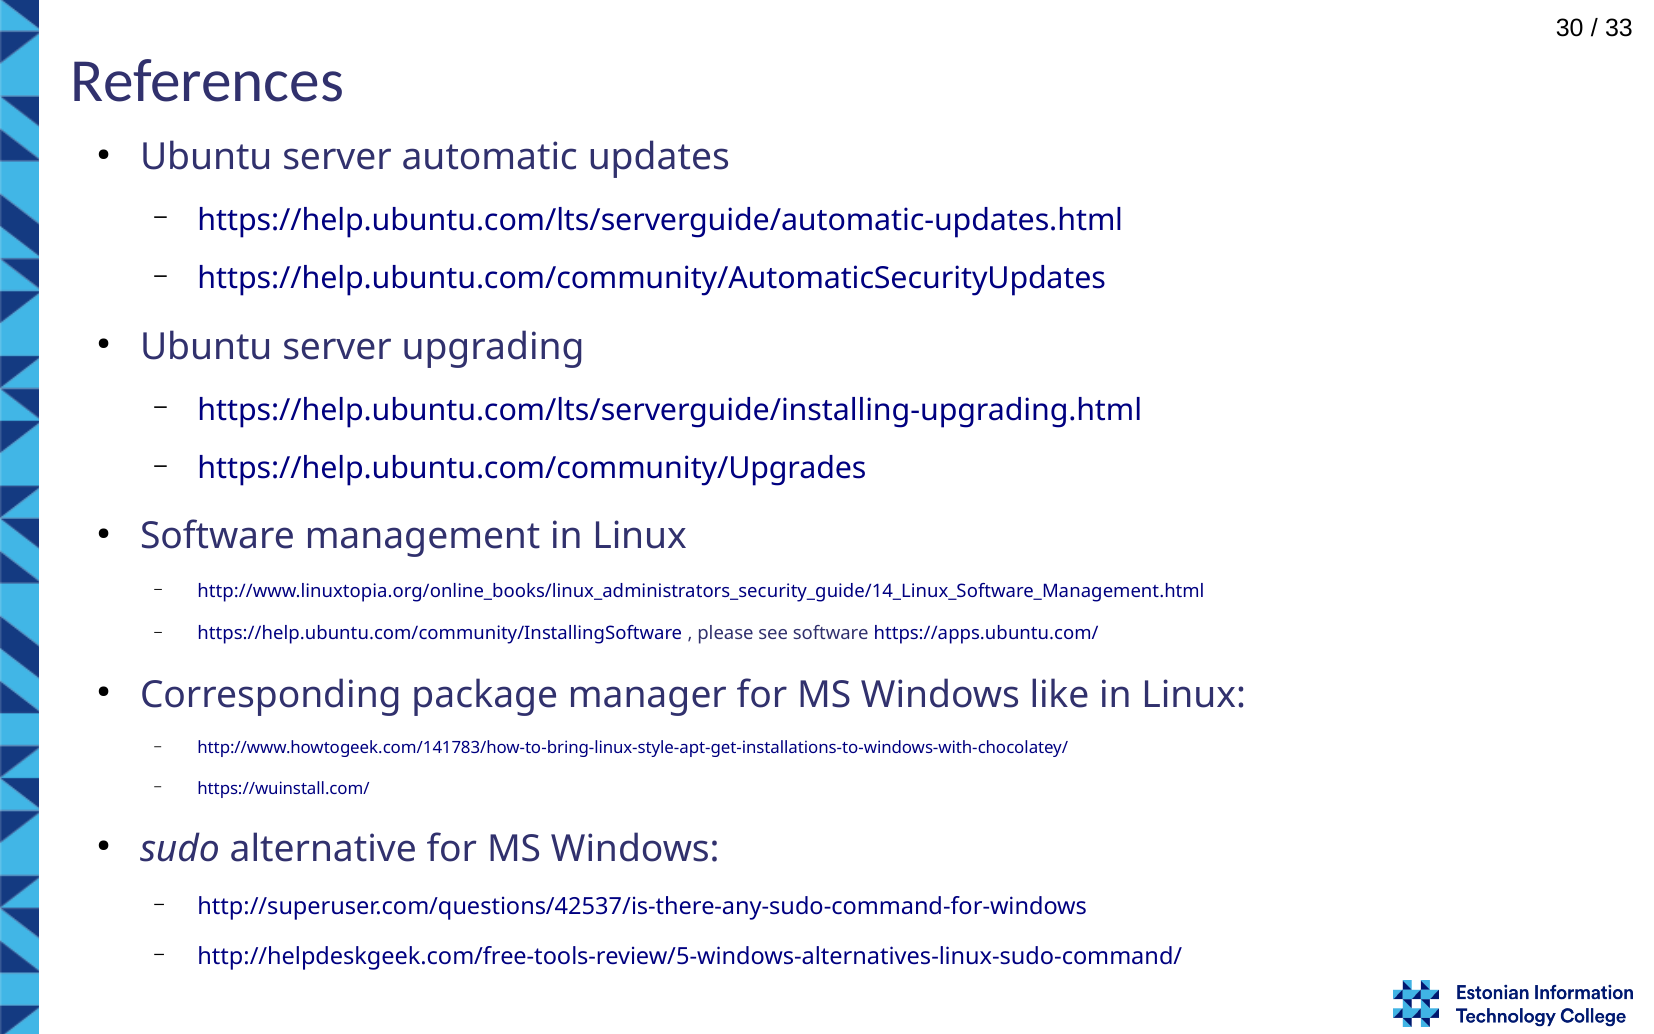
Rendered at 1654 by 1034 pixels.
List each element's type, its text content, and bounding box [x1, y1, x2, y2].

picture [1393, 980, 1633, 1027]
title References [70, 41, 1630, 130]
list Ubuntu server automatic updates https://help.ubuntu.com/lts/serverguide/automatic-updates.html https://help.ubuntu.com/community/AutomaticSecurityUpdates Ubuntu server upgrading https://help.ubuntu.com/lts/serverguide/installing-upgrading.html https://help.ubuntu.com/community/Upgrades Software management in Linux http://www.linuxtopia.org/online_books/linux_administrators_security_guide/14_Linux_Software_Management.html https://help.ubuntu.com/community/InstallingSoftware , please see software https://apps.ubuntu.com/ Corresponding package manager for MS Windows like in Linux: http://www.howtogeek.com/141783/how-to-bring-linux-style-apt-get-installations-to-windows-with-chocolatey/ https://wuinstall.com/ sudo alternative for MS Windows: http://superuser.com/questions/42537/is-there-any-sudo-command-for-windows http://helpdeskgeek.com/free-tools-review/5-windows-alternatives-linux-sudo-command/ [82, 129, 1595, 975]
